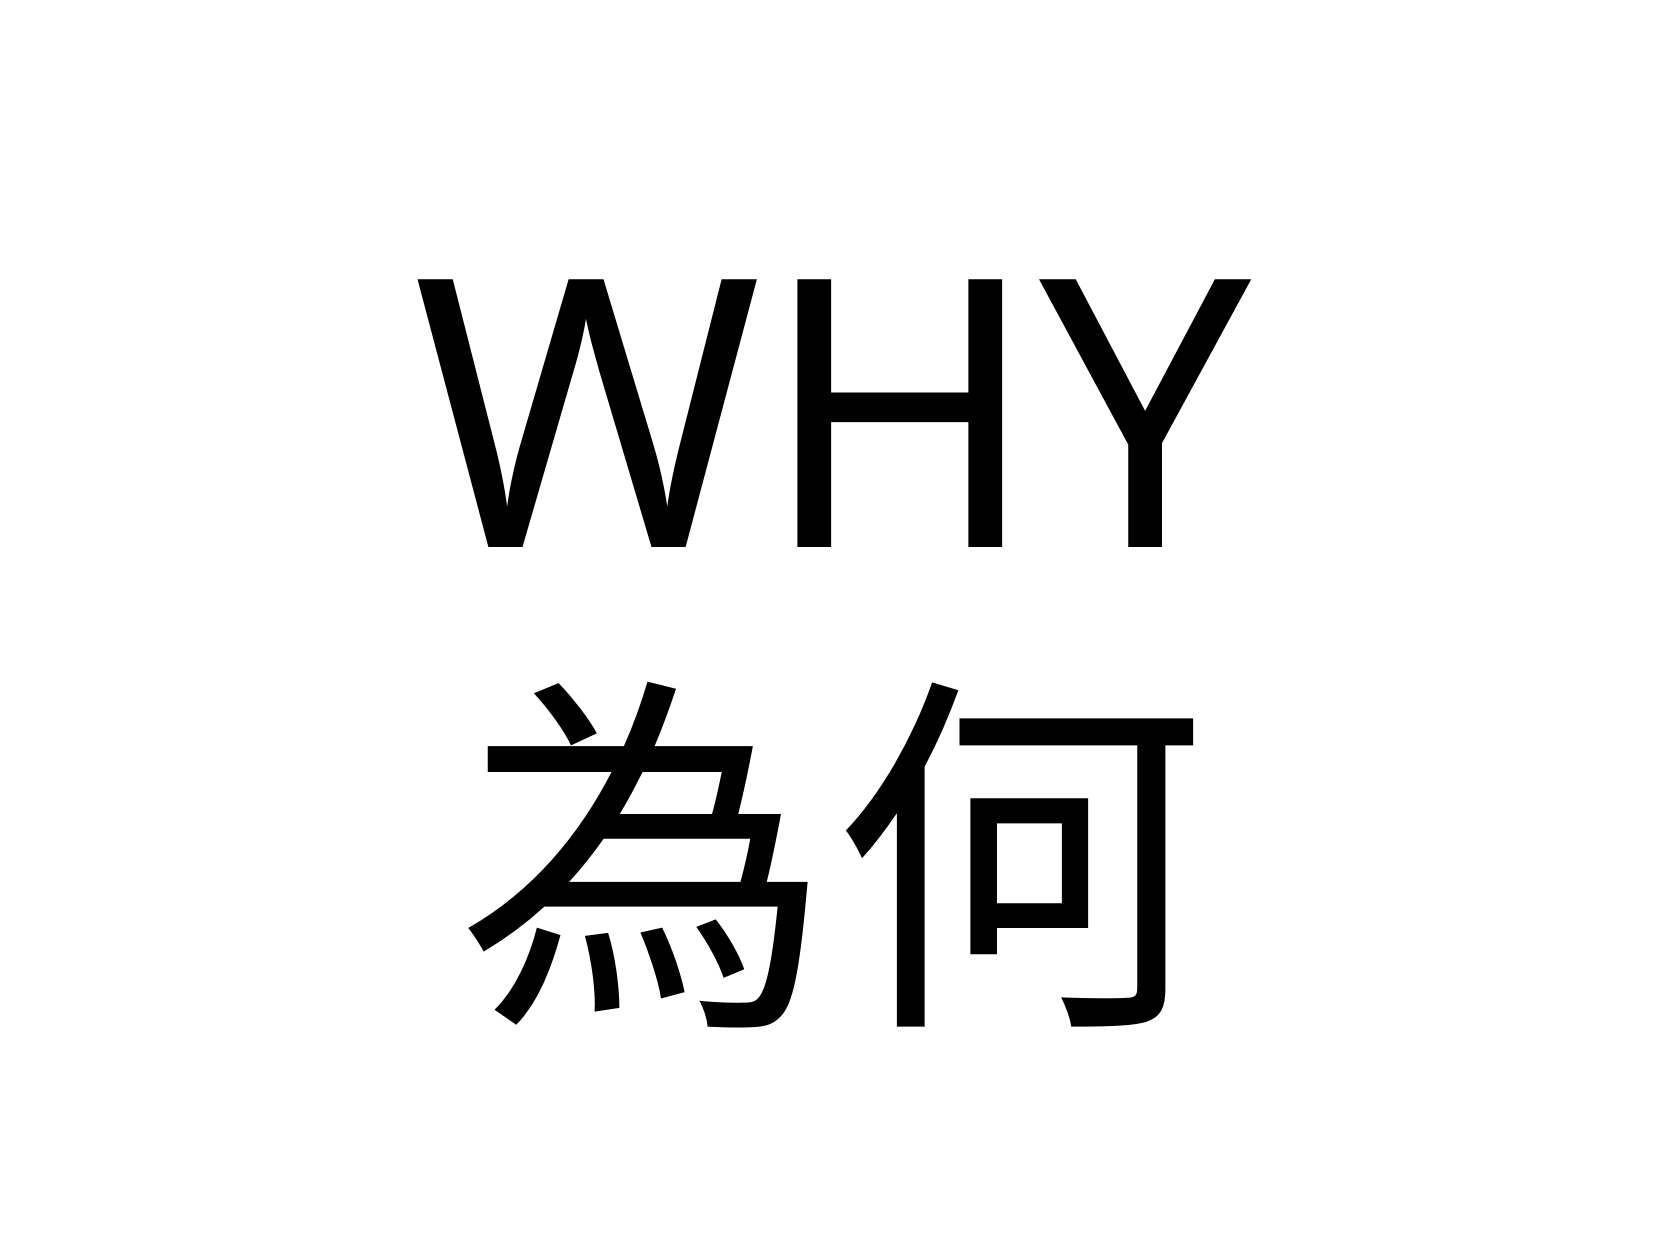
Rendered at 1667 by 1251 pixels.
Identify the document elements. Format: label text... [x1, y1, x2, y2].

text_box WHY 為何 [124, 165, 1542, 1081]
